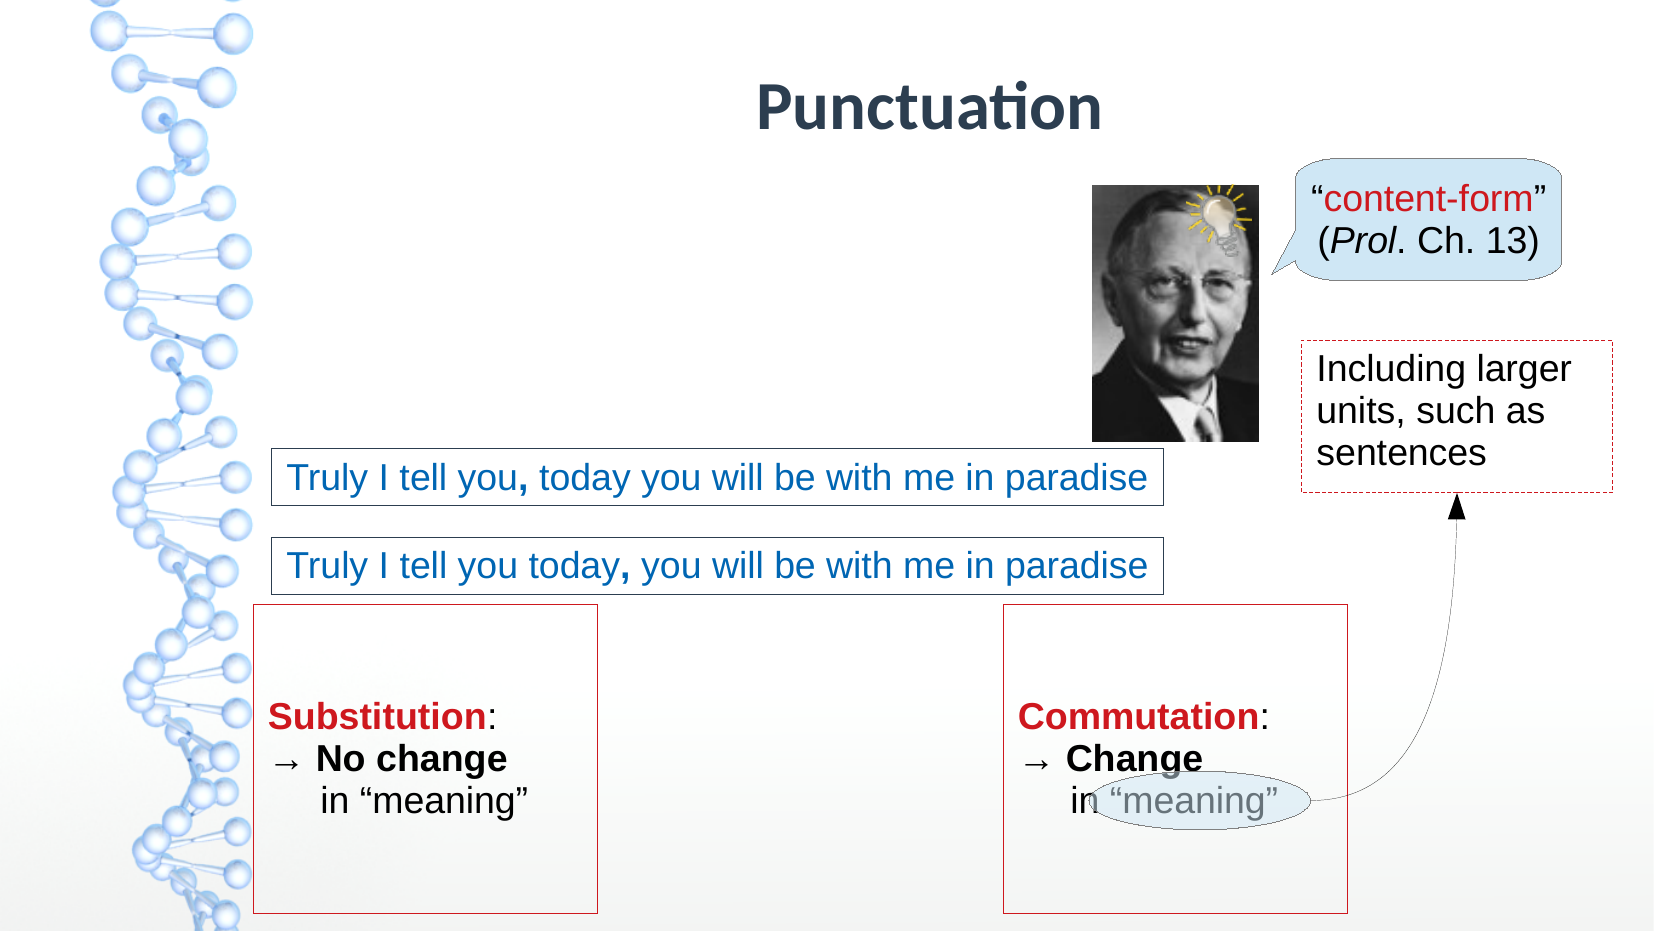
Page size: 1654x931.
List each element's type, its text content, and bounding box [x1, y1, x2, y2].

text_box Commutation: → Change in “meaning” [1003, 604, 1348, 914]
text_box Truly I tell you today, you will be with me in paradise [271, 537, 1164, 595]
text_box Truly I tell you, today you will be with me in paradise [271, 448, 1164, 506]
text_box Including larger units, such as sentences [1301, 340, 1613, 493]
title Punctuation [265, 35, 1595, 189]
text_box “content-form” (Prol. Ch. 13) [1271, 158, 1562, 281]
text_box Substitution: → No change in “meaning” [253, 604, 598, 914]
picture [0, 0, 1654, 931]
text_box [1088, 771, 1311, 830]
